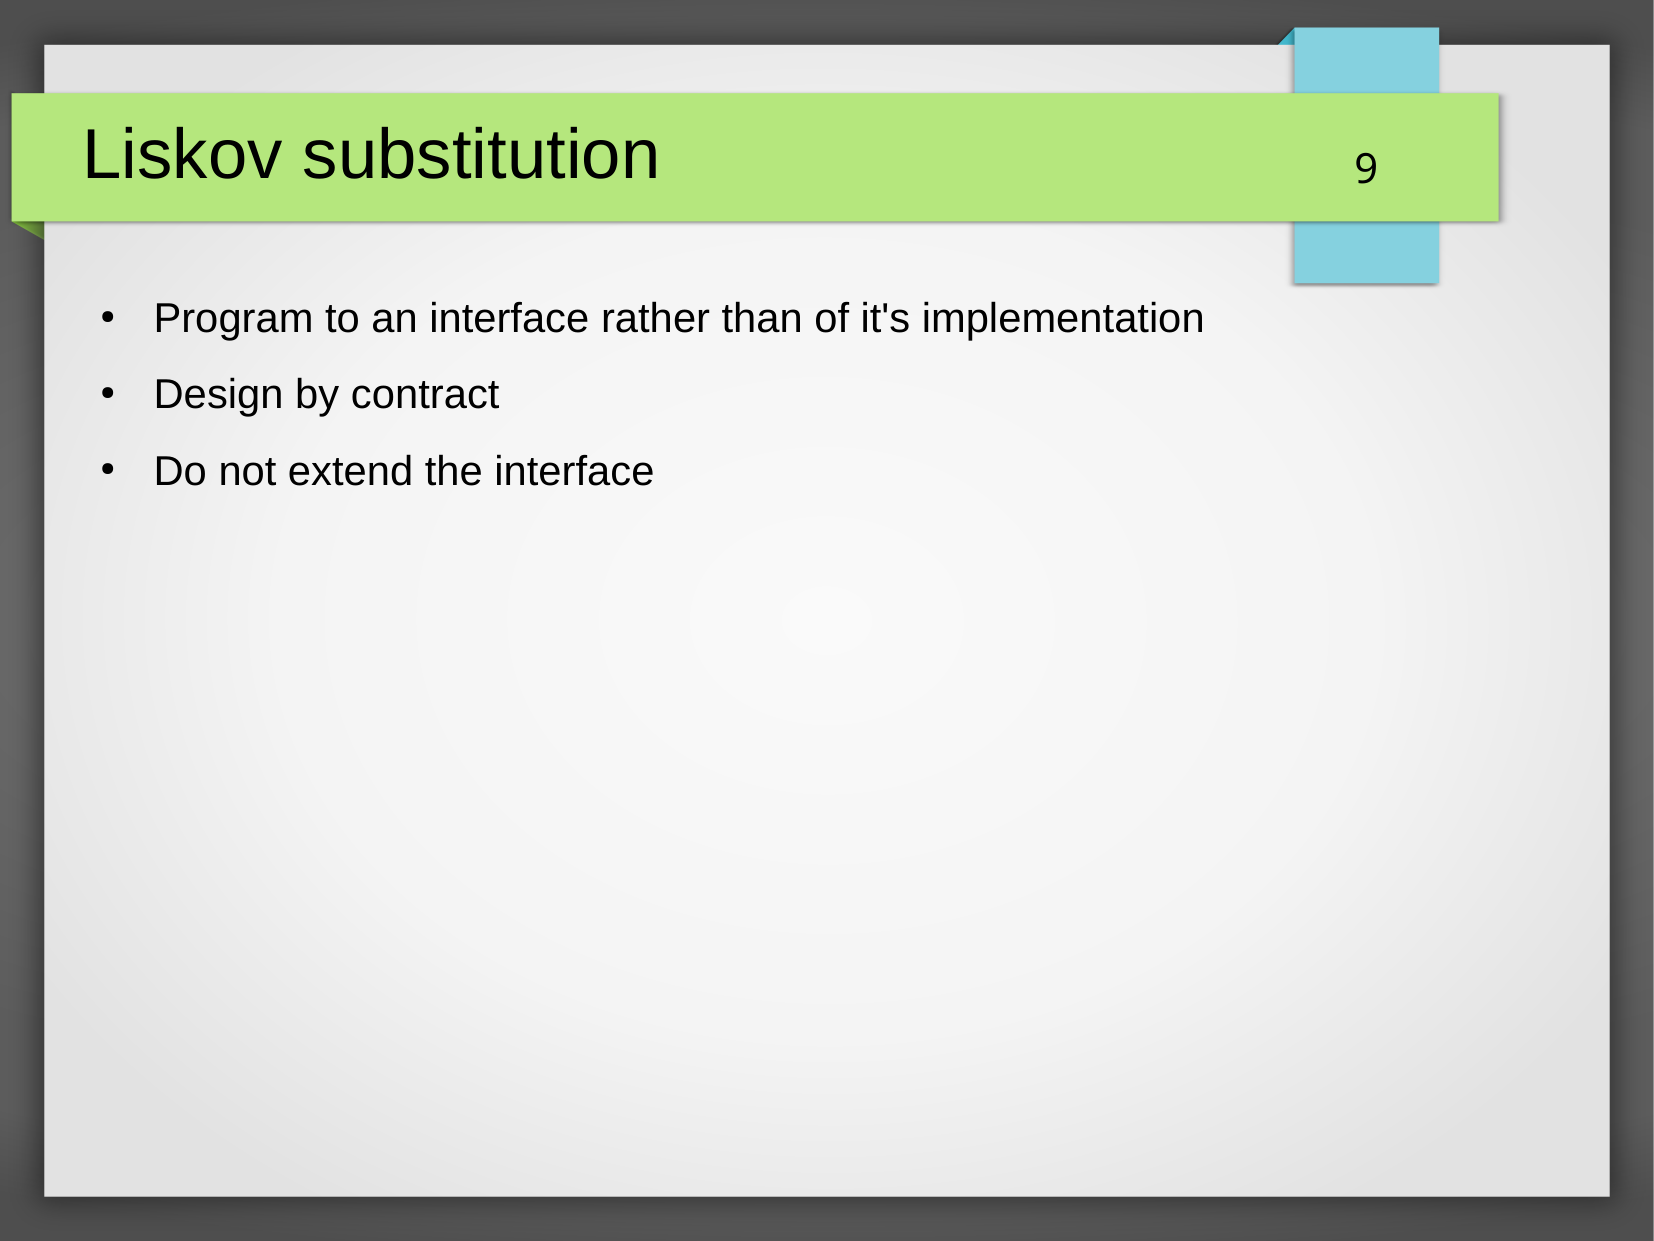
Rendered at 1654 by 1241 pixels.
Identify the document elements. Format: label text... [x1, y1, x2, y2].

list Program to an interface rather than of it's implementation Design by contract Do not extend the interface [82, 295, 1571, 1015]
text_box <number> [1254, 131, 1479, 207]
picture [0, 0, 1654, 1241]
title Liskov substitution [82, 94, 1264, 213]
